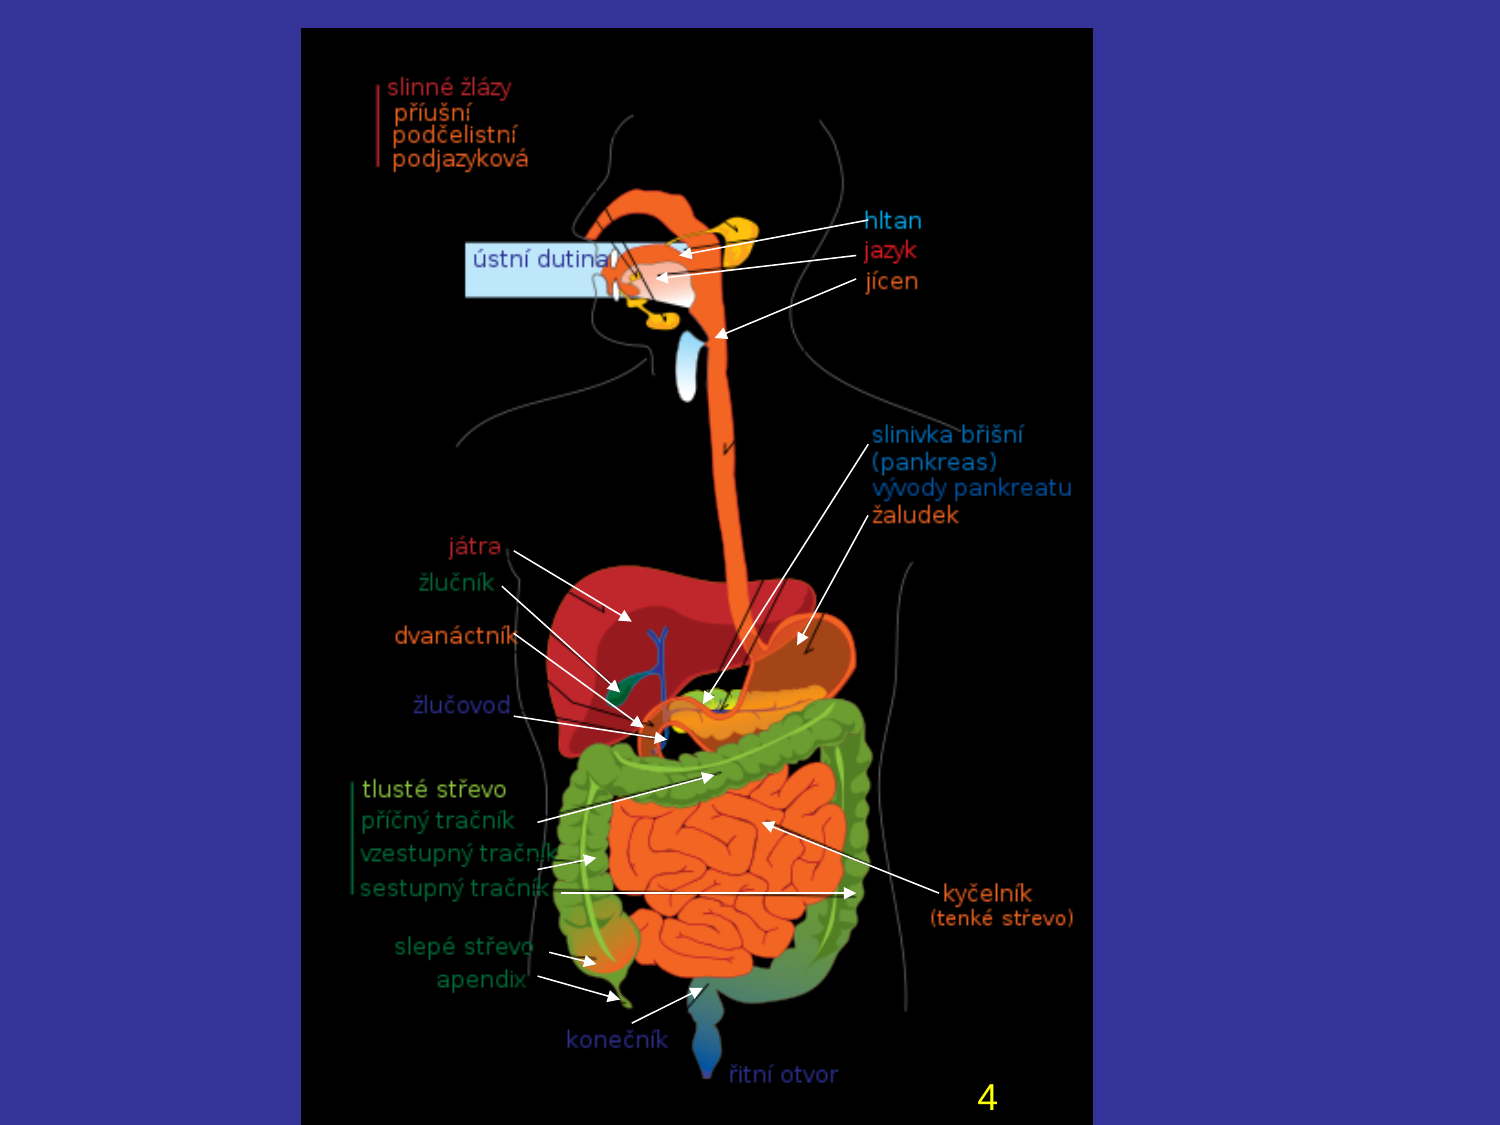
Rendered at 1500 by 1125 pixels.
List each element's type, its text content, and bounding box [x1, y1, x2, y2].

text_box 4 [962, 1064, 1034, 1125]
picture [301, 28, 1093, 1125]
